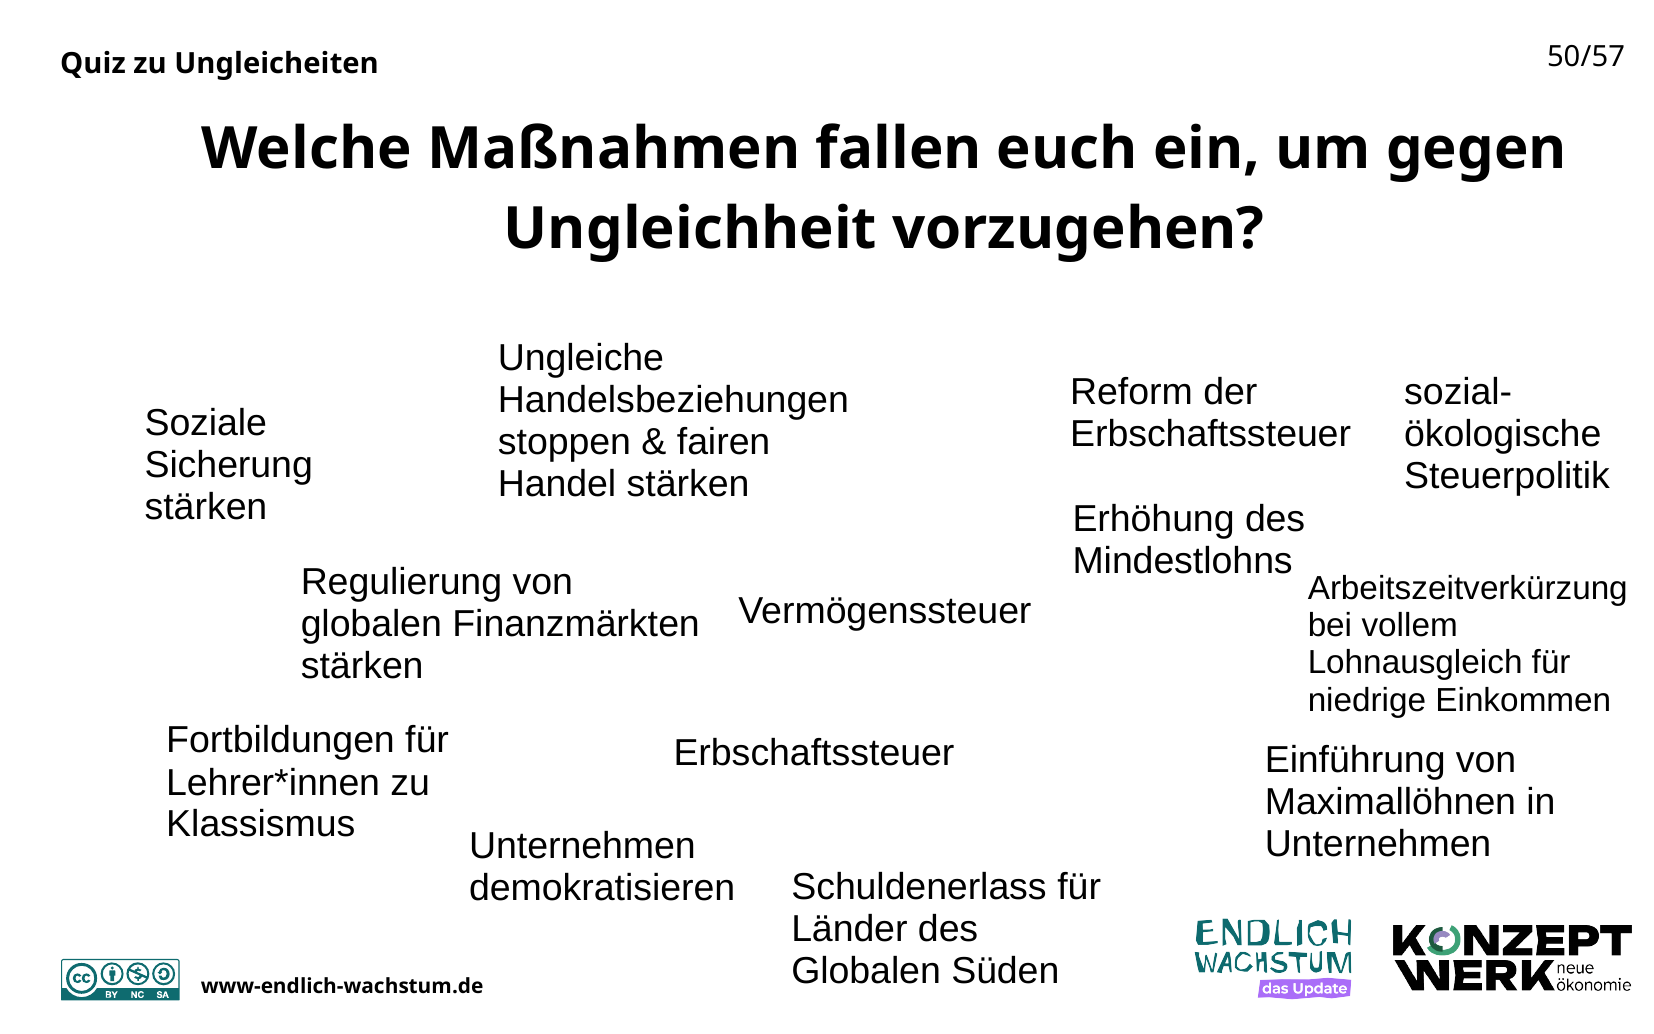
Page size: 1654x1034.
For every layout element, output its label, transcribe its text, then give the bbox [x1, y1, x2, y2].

picture [1176, 900, 1374, 1011]
text_box Soziale Sicherung stärken [129, 394, 371, 536]
text_box Einführung von Maximallöhnen in Unternehmen [1250, 730, 1580, 894]
text_box sozial-ökologische Steuerpolitik [1389, 363, 1628, 546]
text_box Regulierung von globalen Finanzmärkten stärken [286, 552, 724, 694]
text_box Arbeitszeitverkürzung bei vollem Lohnausgleich für niedrige Einkommen [1293, 562, 1654, 753]
text_box Schuldenerlass für Länder des Globalen Süden [776, 858, 1133, 999]
text_box Erbschaftssteuer [658, 723, 1037, 823]
text_box Ungleiche Handelsbeziehungen stoppen & fairen Handel stärken [483, 329, 904, 513]
text_box Unternehmen demokratisieren [454, 817, 758, 1001]
title Welche Maßnahmen fallen euch ein, um gegen Ungleichheit vorzugehen? [140, 106, 1629, 480]
text_box Vermögenssteuer [724, 581, 1101, 681]
text_box Erhöhung des Mindestlohns [1057, 490, 1395, 590]
text_box Reform der Erbschaftssteuer [1055, 363, 1389, 462]
text_box Fortbildungen für Lehrer*innen zu Klassismus [151, 711, 585, 853]
picture [1387, 917, 1636, 997]
